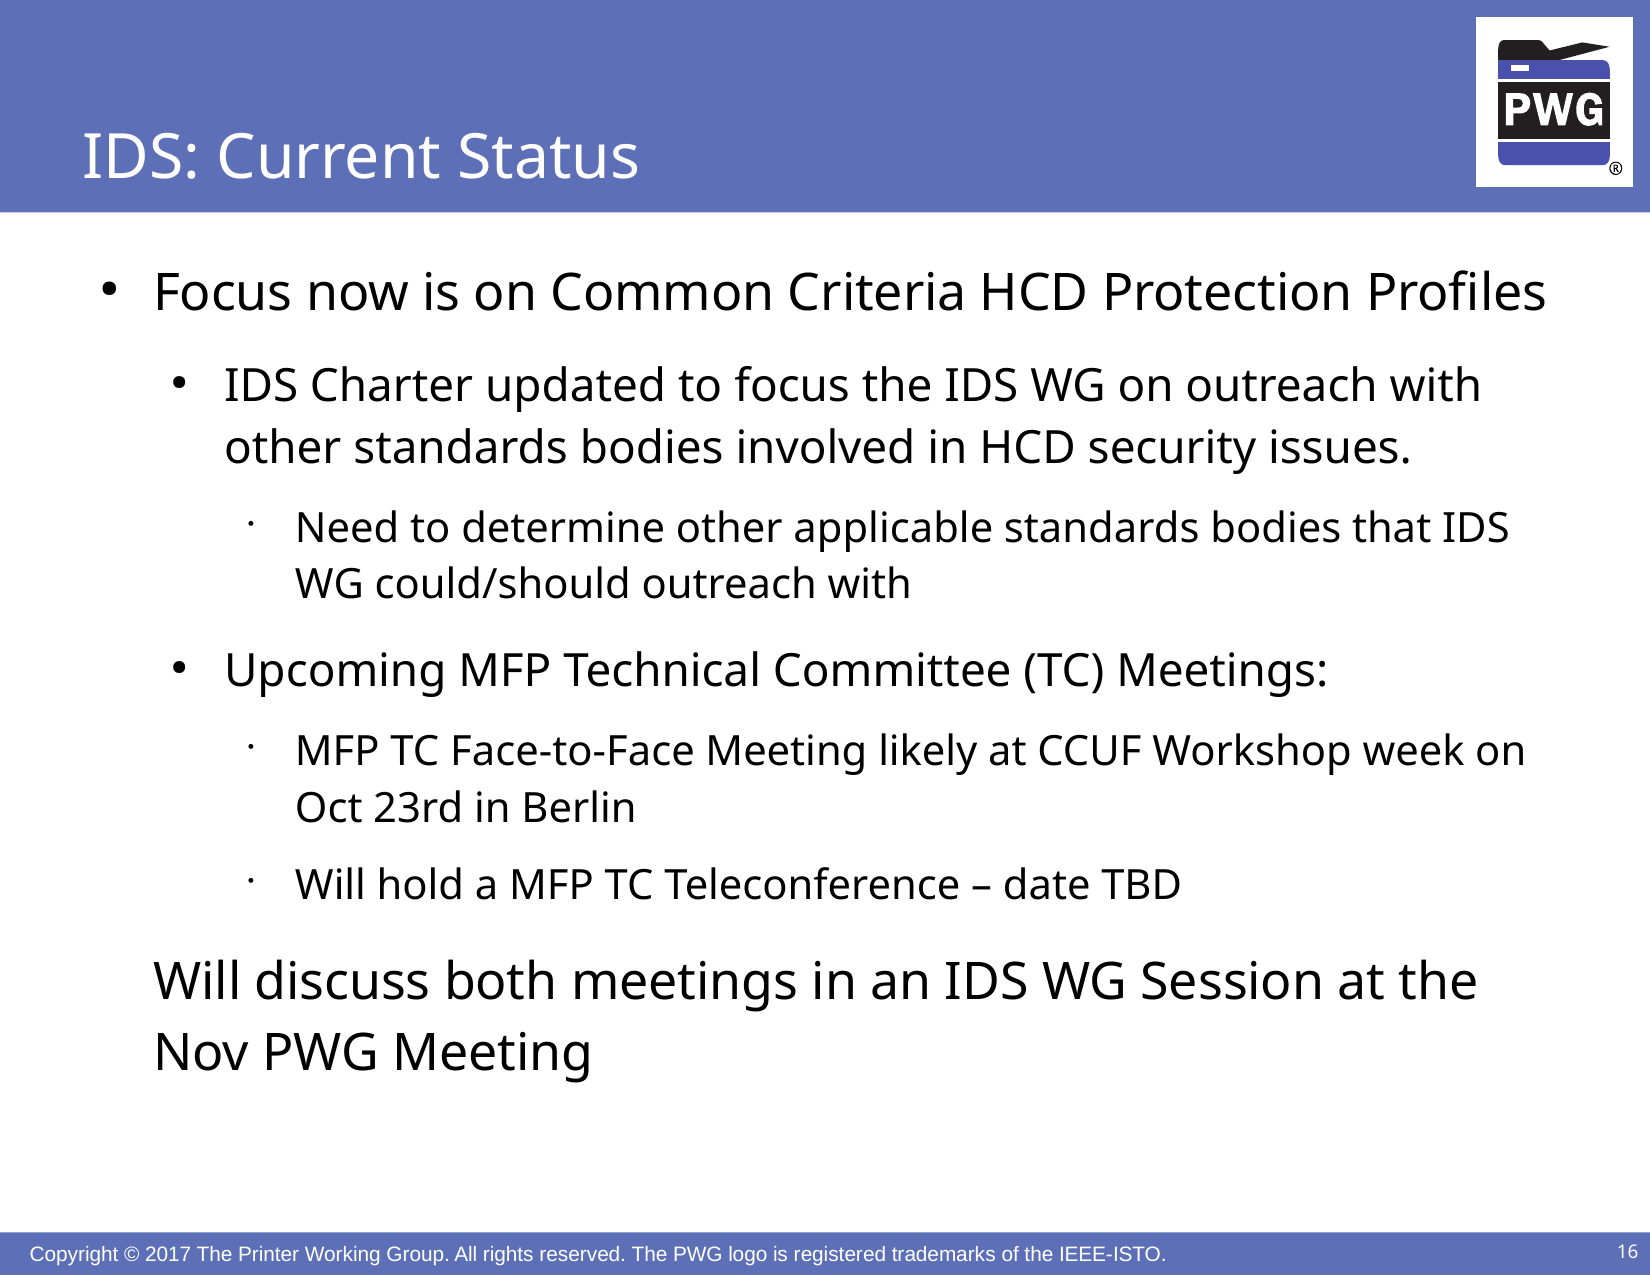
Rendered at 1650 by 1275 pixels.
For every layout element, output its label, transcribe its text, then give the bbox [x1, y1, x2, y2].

title IDS: Current Status [82, 8, 1449, 198]
list Focus now is on Common Criteria HCD Protection Profiles IDS Charter updated to focus the IDS WG on outreach with other standards bodies involved in HCD security issues. Need to determine other applicable standards bodies that IDS WG could/should outreach with Upcoming MFP Technical Committee (TC) Meetings: MFP TC Face-to-Face Meeting likely at CCUF Workshop week on Oct 23rd in Berlin Will hold a MFP TC Teleconference – date TBD Will discuss both meetings in an IDS WG Session at the Nov PWG Meeting [82, 254, 1568, 1201]
